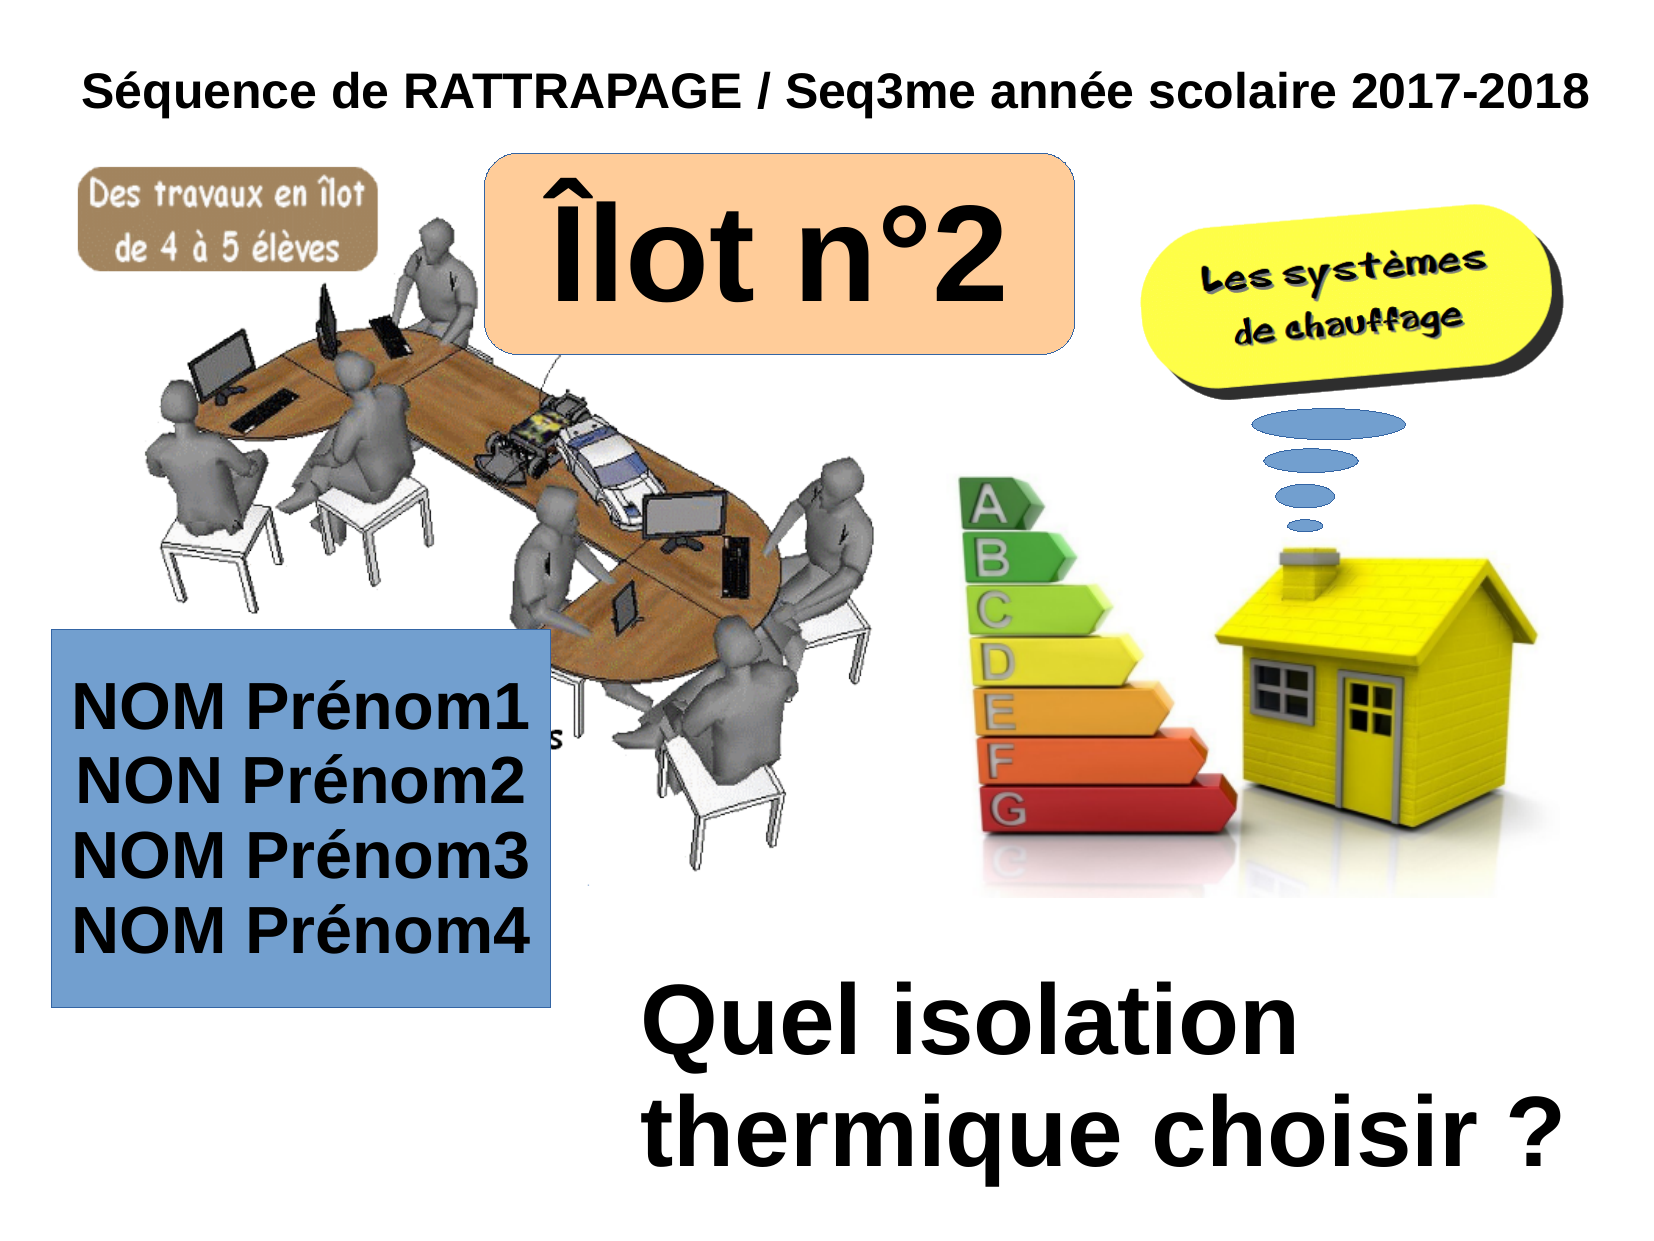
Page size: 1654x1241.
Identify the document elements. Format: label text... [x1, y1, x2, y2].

text_box Séquence de RATTRAPAGE / Seq3me année scolaire 2017-2018 [67, 56, 1615, 127]
text_box [1275, 484, 1335, 508]
text_box [1287, 519, 1323, 532]
text_box Îlot n°2 [484, 153, 1075, 355]
text_box [1251, 408, 1406, 440]
picture [1133, 177, 1583, 409]
text_box Quel isolation thermique choisir ? [625, 956, 1607, 1195]
picture [67, 153, 1560, 898]
text_box [1263, 448, 1359, 473]
text_box NOM Prénom1 NON Prénom2 NOM Prénom3 NOM Prénom4 [51, 629, 551, 1008]
